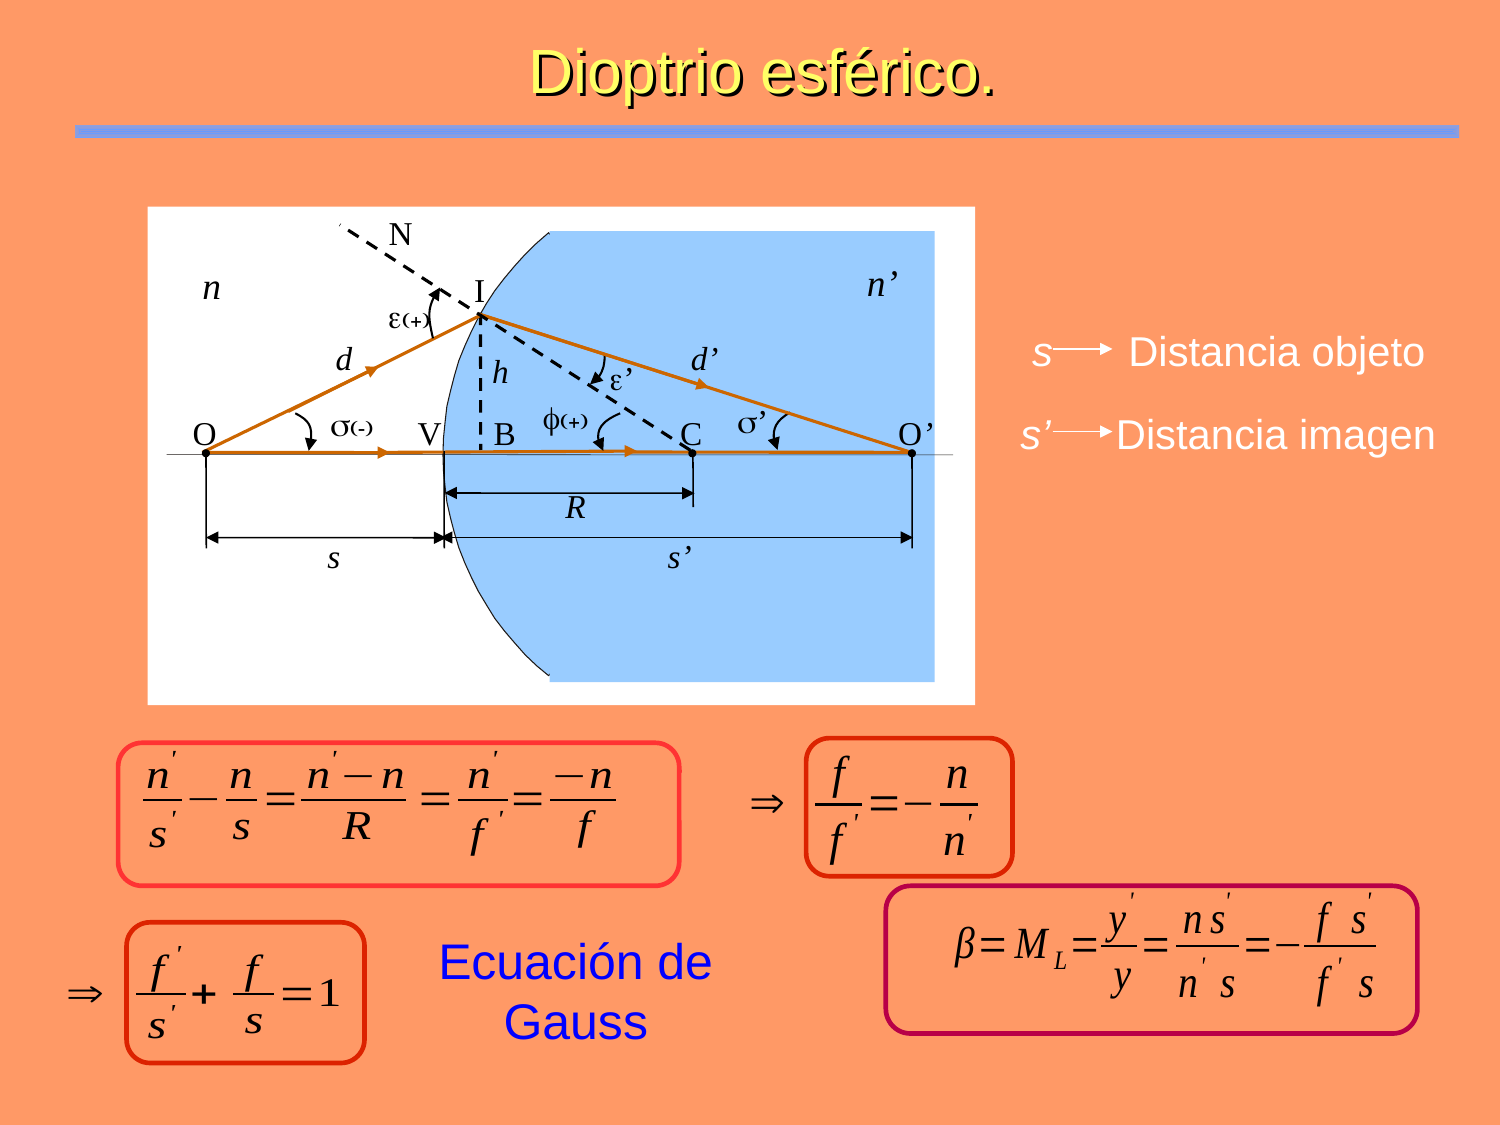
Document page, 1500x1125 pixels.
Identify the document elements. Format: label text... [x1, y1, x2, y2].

text_box O [181, 412, 228, 453]
text_box (-) [324, 402, 379, 443]
chart [809, 748, 995, 868]
text_box s’ [656, 534, 703, 575]
text_box n [188, 261, 235, 307]
text_box B [481, 412, 528, 450]
text_box Dioptrio esférico. [50, 23, 1476, 114]
text_box s Distancia objeto [1017, 317, 1441, 383]
text_box d’ [681, 337, 728, 378]
text_box ’ [619, 356, 647, 365]
text_box C [668, 412, 715, 453]
text_box (+) [540, 395, 591, 436]
text_box [75, 125, 1460, 138]
chart [129, 939, 357, 1050]
text_box ’ [753, 399, 778, 407]
chart [738, 748, 807, 868]
text_box n’ [851, 259, 914, 305]
text_box h [477, 350, 524, 391]
text_box ’ [727, 399, 778, 441]
text_box R [552, 484, 599, 525]
text_box [147, 206, 976, 706]
text_box O’ [884, 412, 947, 453]
text_box s [302, 534, 366, 575]
text_box s’ Distancia imagen [1005, 399, 1452, 466]
chart [128, 746, 631, 857]
text_box Ecuación de Gauss [413, 916, 739, 1063]
chart [940, 889, 1388, 1008]
chart [29, 939, 126, 1050]
text_box (+) [383, 295, 434, 336]
text_box I [456, 268, 503, 309]
text_box N [377, 212, 424, 253]
text_box ’ [596, 356, 647, 397]
text_box d [312, 337, 376, 378]
text_box V [406, 412, 453, 450]
